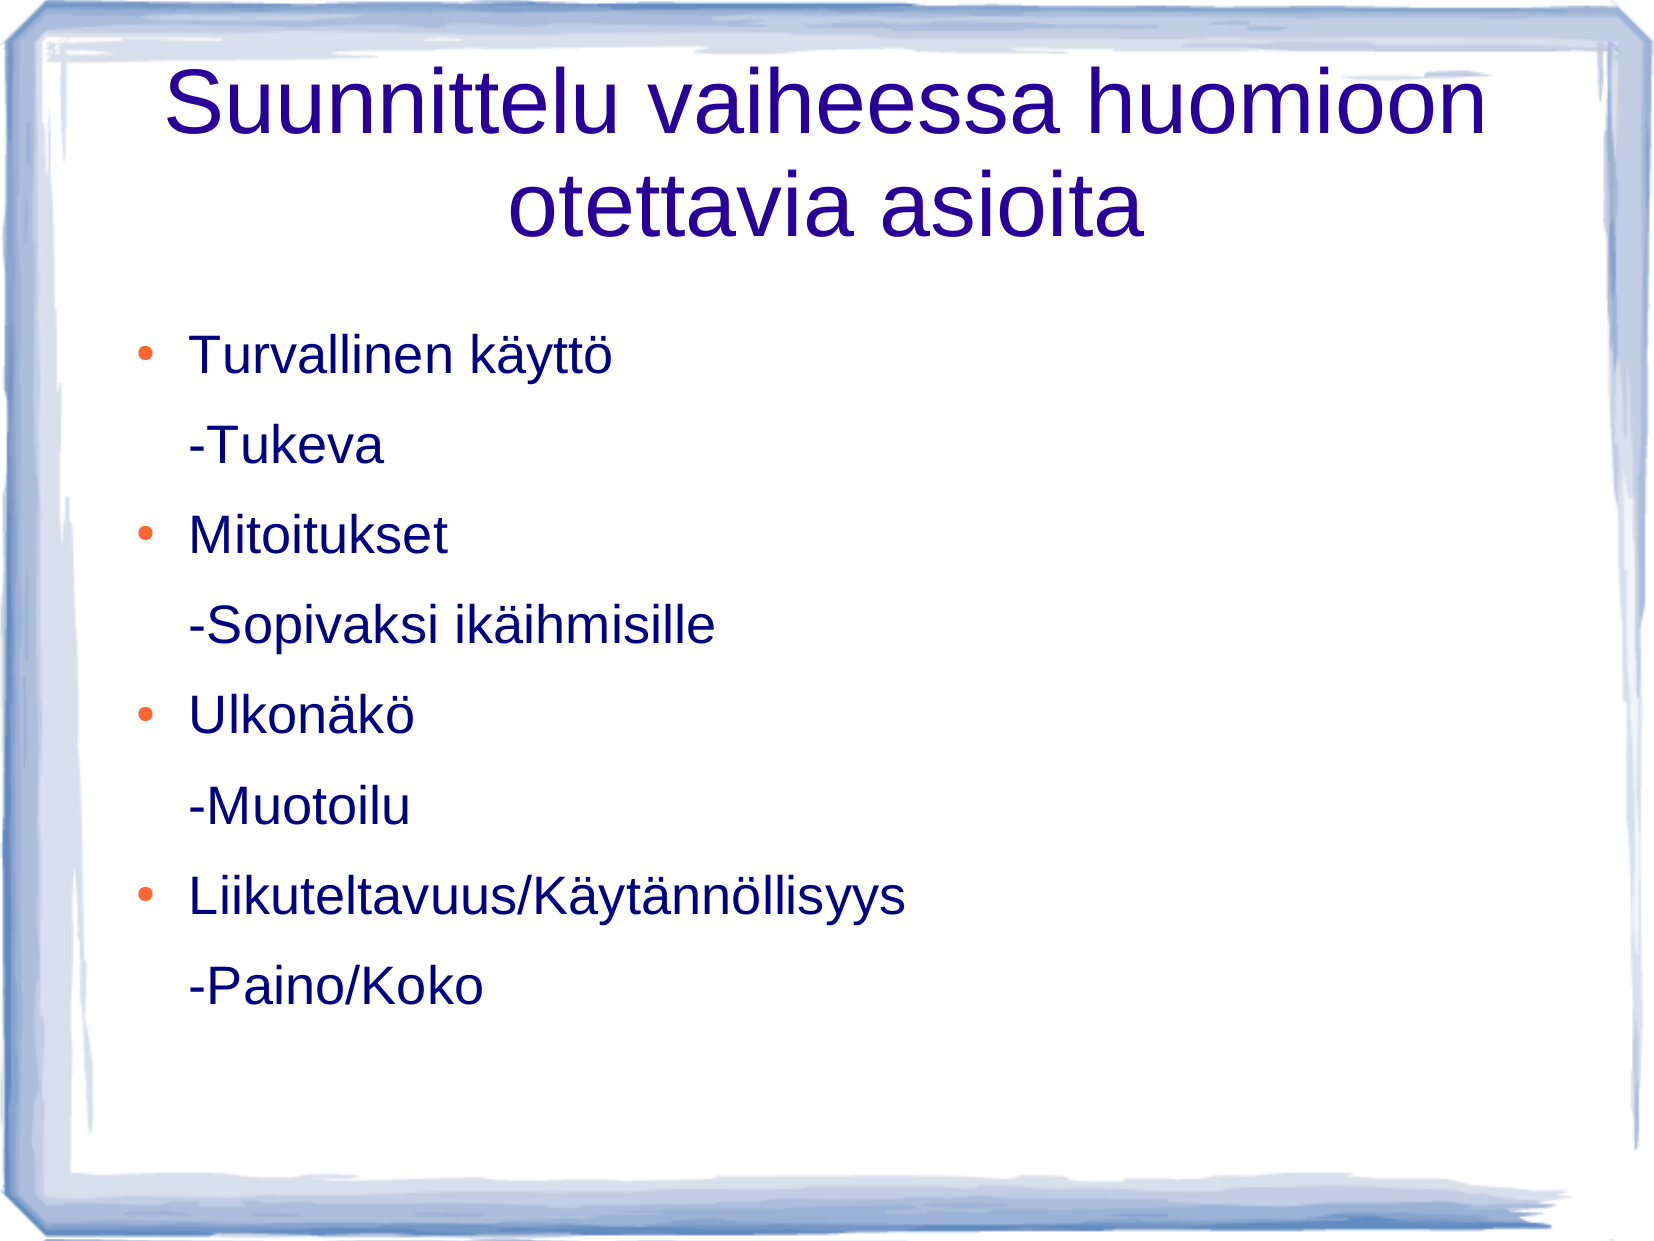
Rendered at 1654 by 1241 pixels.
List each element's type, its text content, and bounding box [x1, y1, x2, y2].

list Turvallinen käyttö -Tukeva Mitoitukset -Sopivaksi ikäihmisille Ulkonäkö -Muotoilu Liikuteltavuus/Käytännöllisyys -Paino/Koko [118, 324, 1571, 1016]
title Suunnittelu vaiheessa huomioon otettavia asioita [82, 50, 1571, 256]
picture [0, 0, 1654, 1241]
